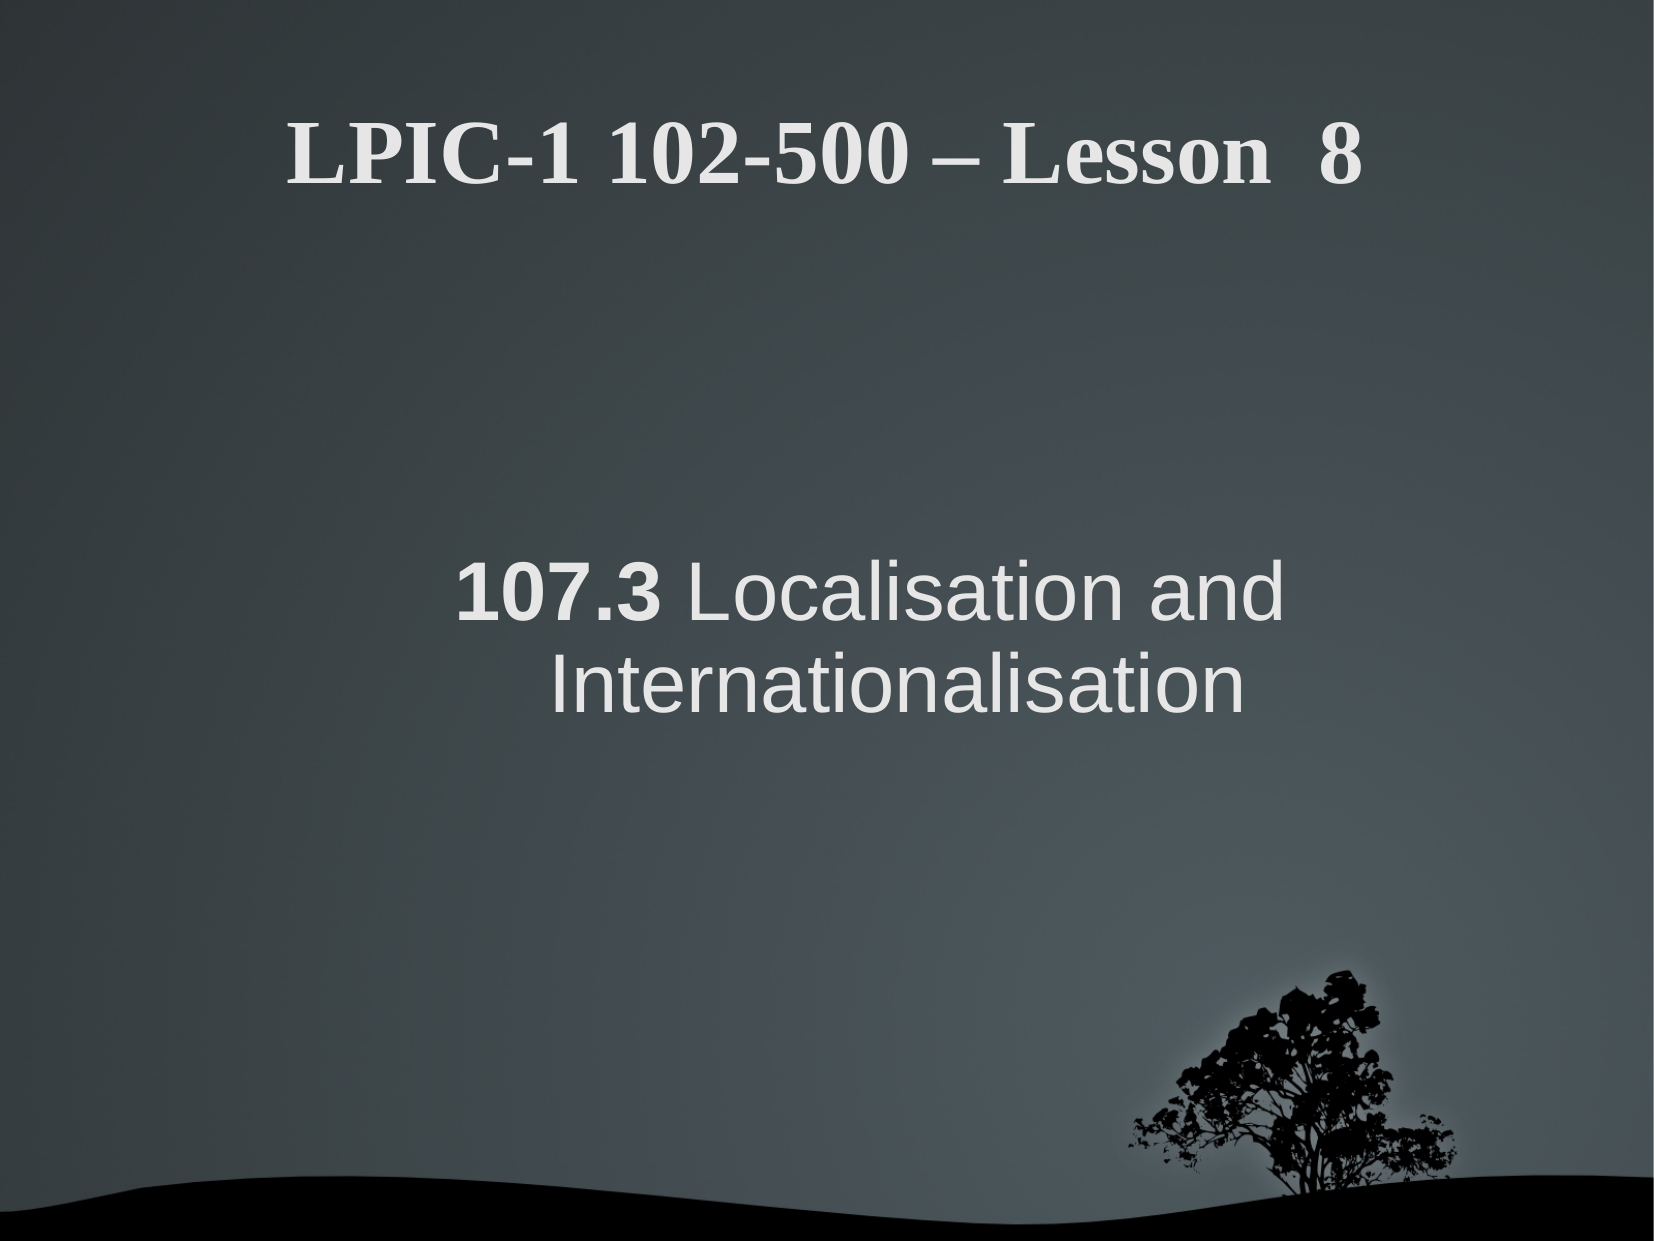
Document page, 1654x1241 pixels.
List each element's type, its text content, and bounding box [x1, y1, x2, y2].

title LPIC-1 102-500 – Lesson 8 [82, 49, 1571, 257]
picture [0, 0, 1654, 1241]
list 107.3 Localisation and Internationalisation [82, 290, 1571, 1109]
